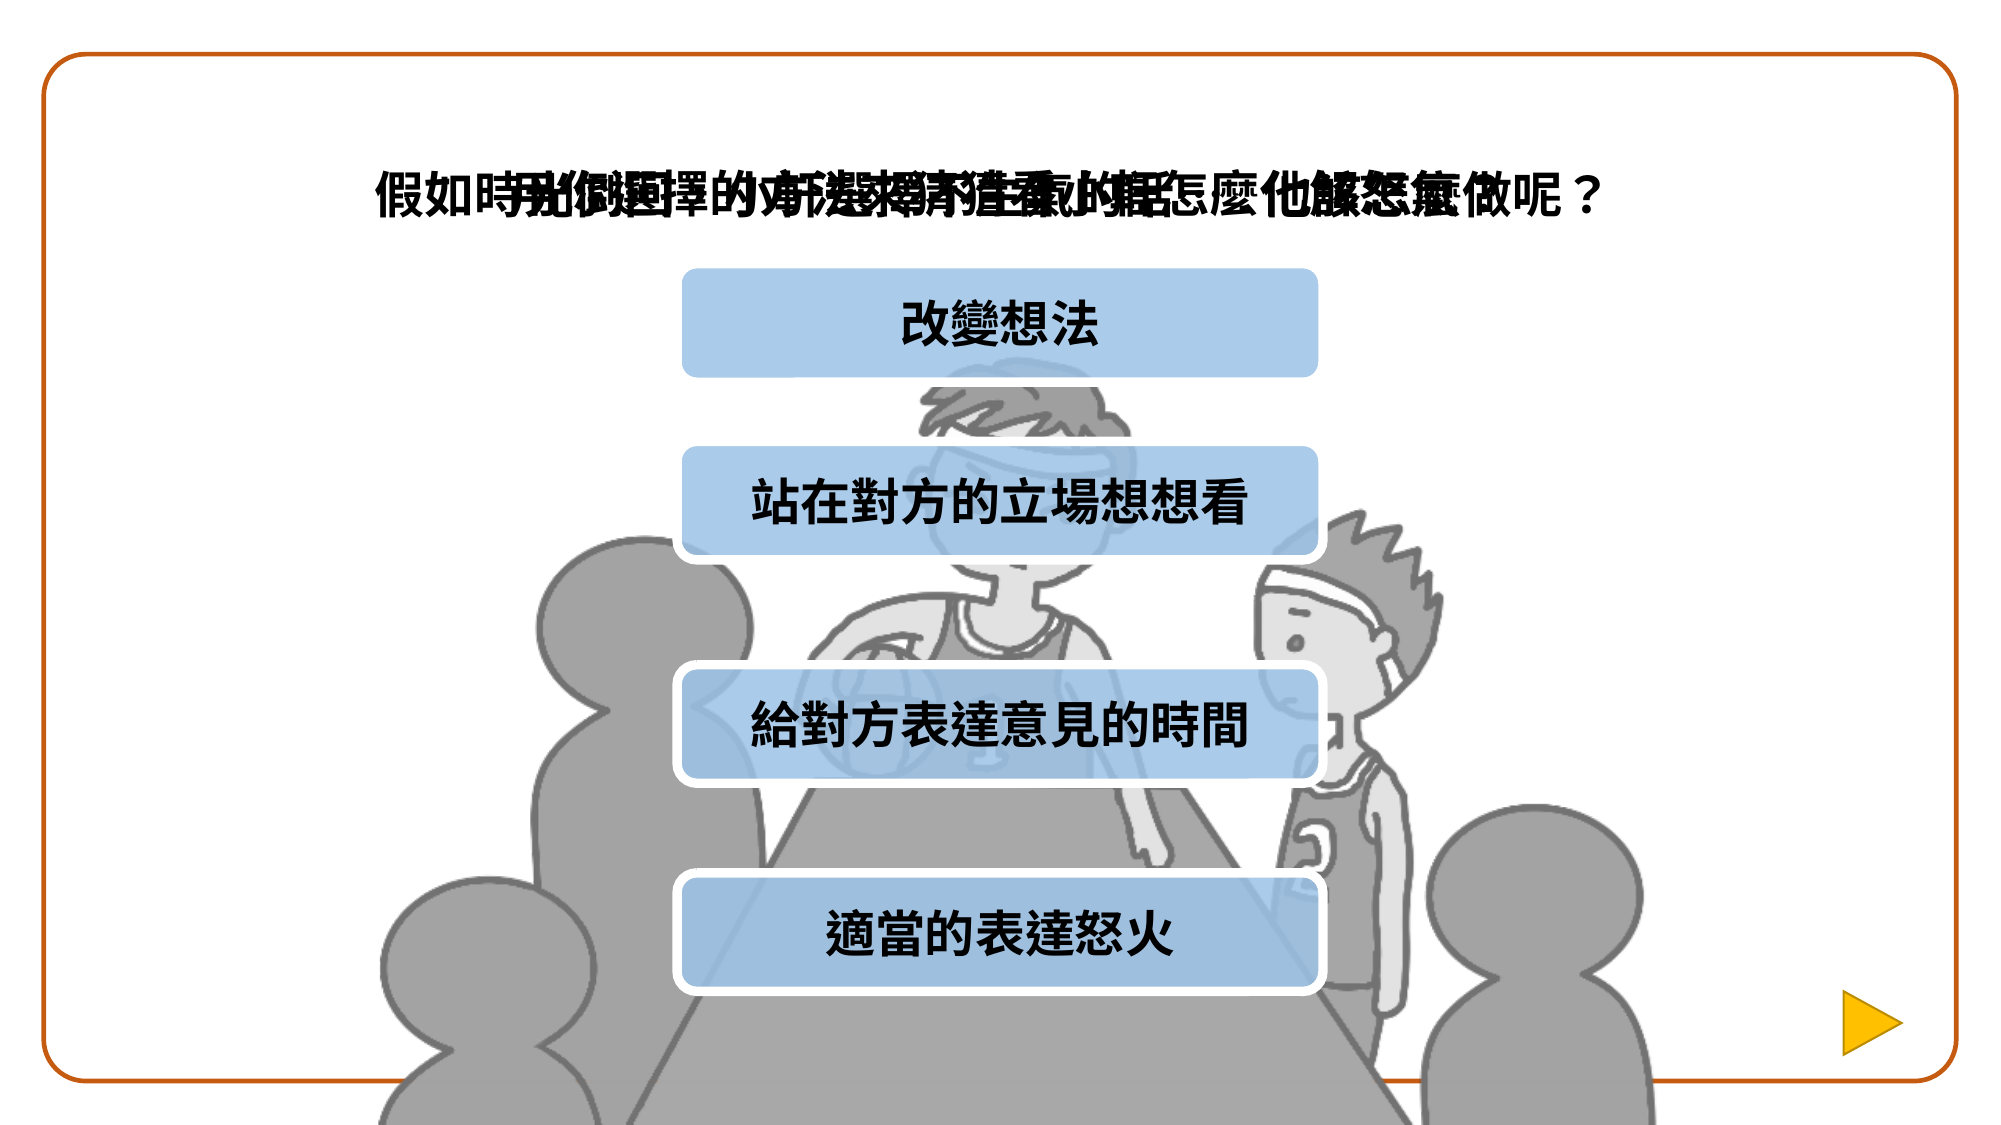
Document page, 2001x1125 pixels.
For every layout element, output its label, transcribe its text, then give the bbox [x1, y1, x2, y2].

text_box [1843, 991, 1902, 1055]
text_box 適當的表達怒火 [677, 872, 1323, 992]
text_box 假如時光倒回，小軒選擇不生氣的話….他該怎麼做呢？ [359, 155, 1585, 232]
text_box 改變想法 [677, 263, 1323, 383]
text_box 站在對方的立場想想看 [677, 441, 1323, 560]
text_box 給對方表達意見的時間 [677, 664, 1323, 784]
text_box 用你選擇的方法來猜猜看小軒怎麼化解怒氣？ [494, 154, 1585, 231]
picture [0, 322, 2000, 1125]
